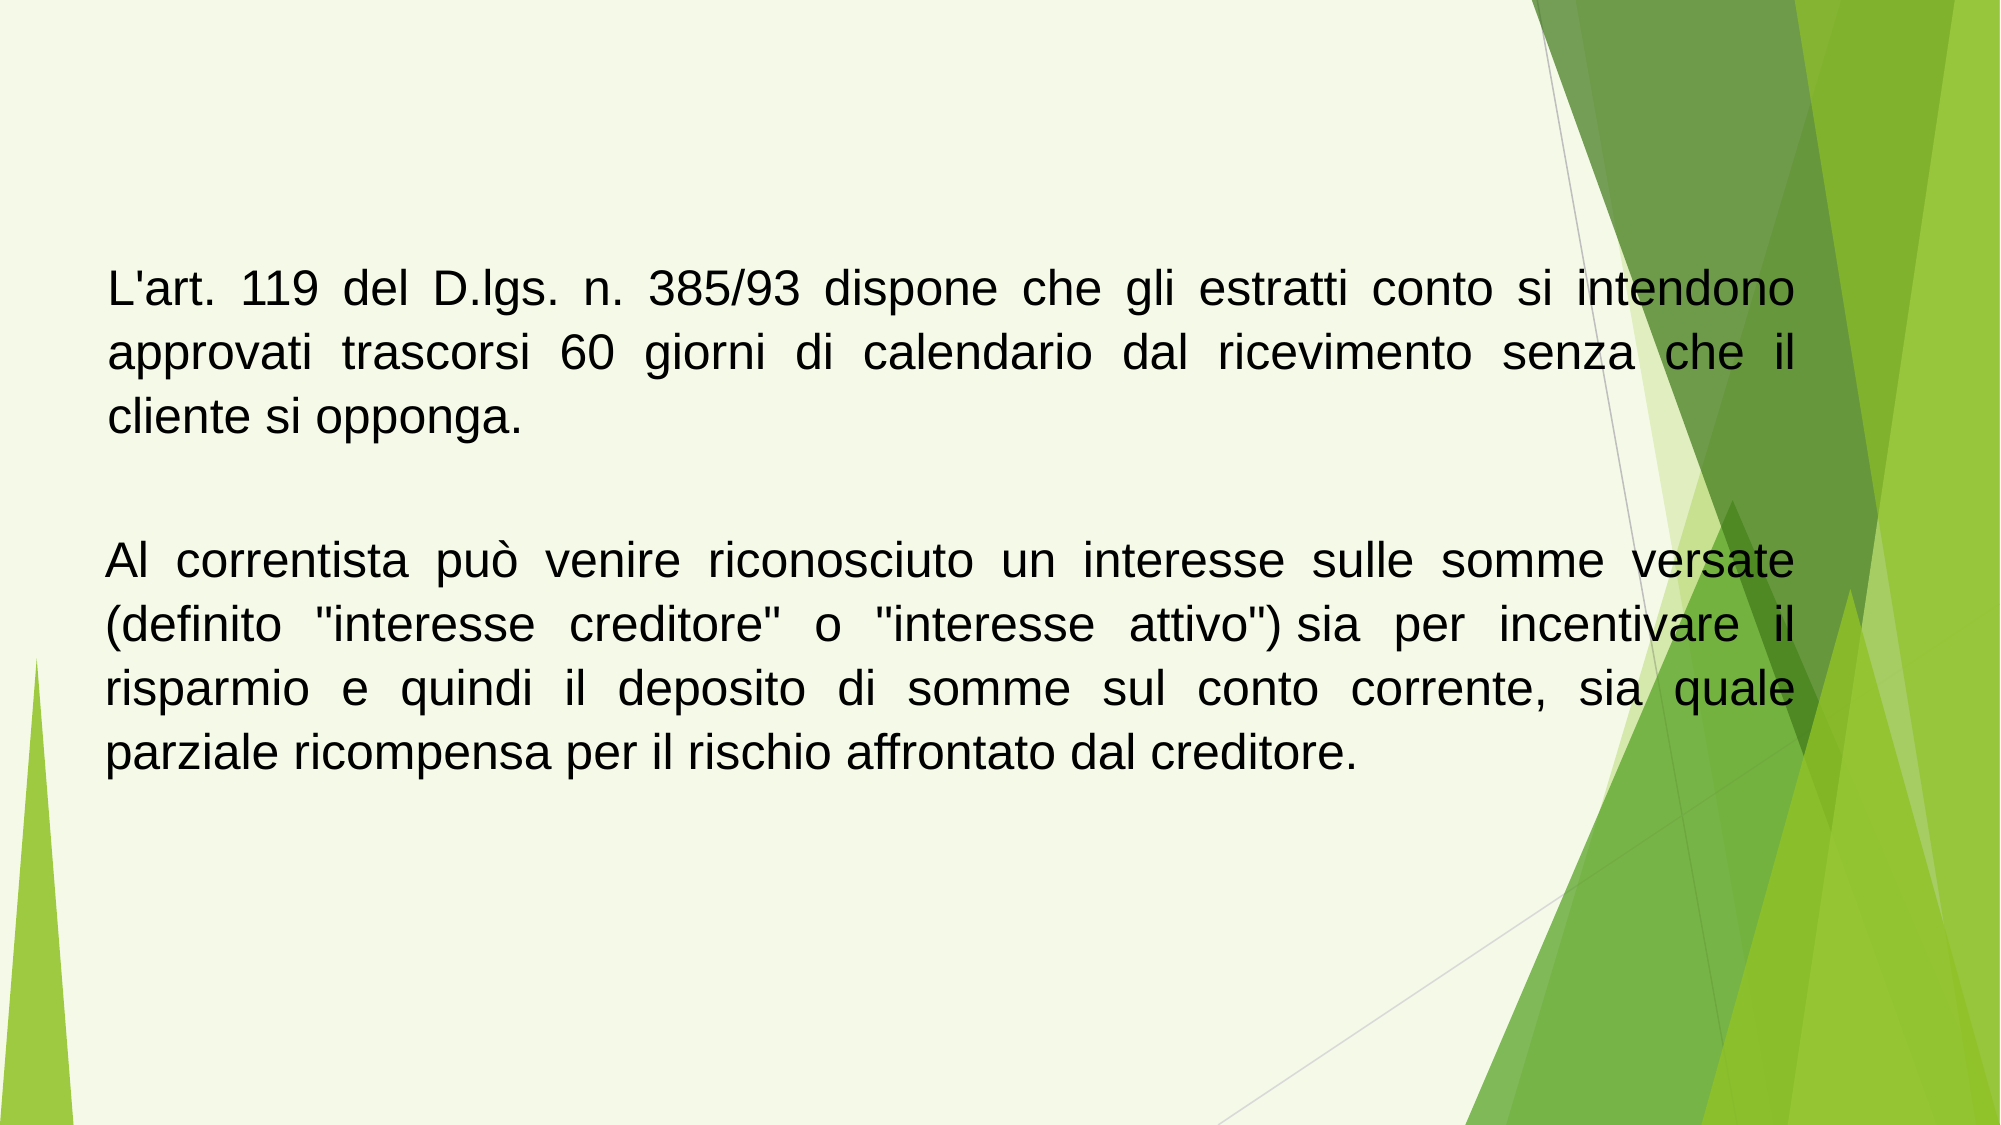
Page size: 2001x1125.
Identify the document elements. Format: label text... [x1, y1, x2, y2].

text_box L'art. 119 del D.lgs. n. 385/93 dispone che gli estratti conto si intendono approvati trascorsi 60 giorni di calendario dal ricevimento senza che il cliente si opponga. Al correntista può venire riconosciuto un interesse sulle somme versate (definito "interesse creditore" o "interesse attivo") sia per incentivare il risparmio e quindi il deposito di somme sul conto corrente, sia quale parziale ricompensa per il rischio affrontato dal creditore. [90, 243, 1812, 864]
